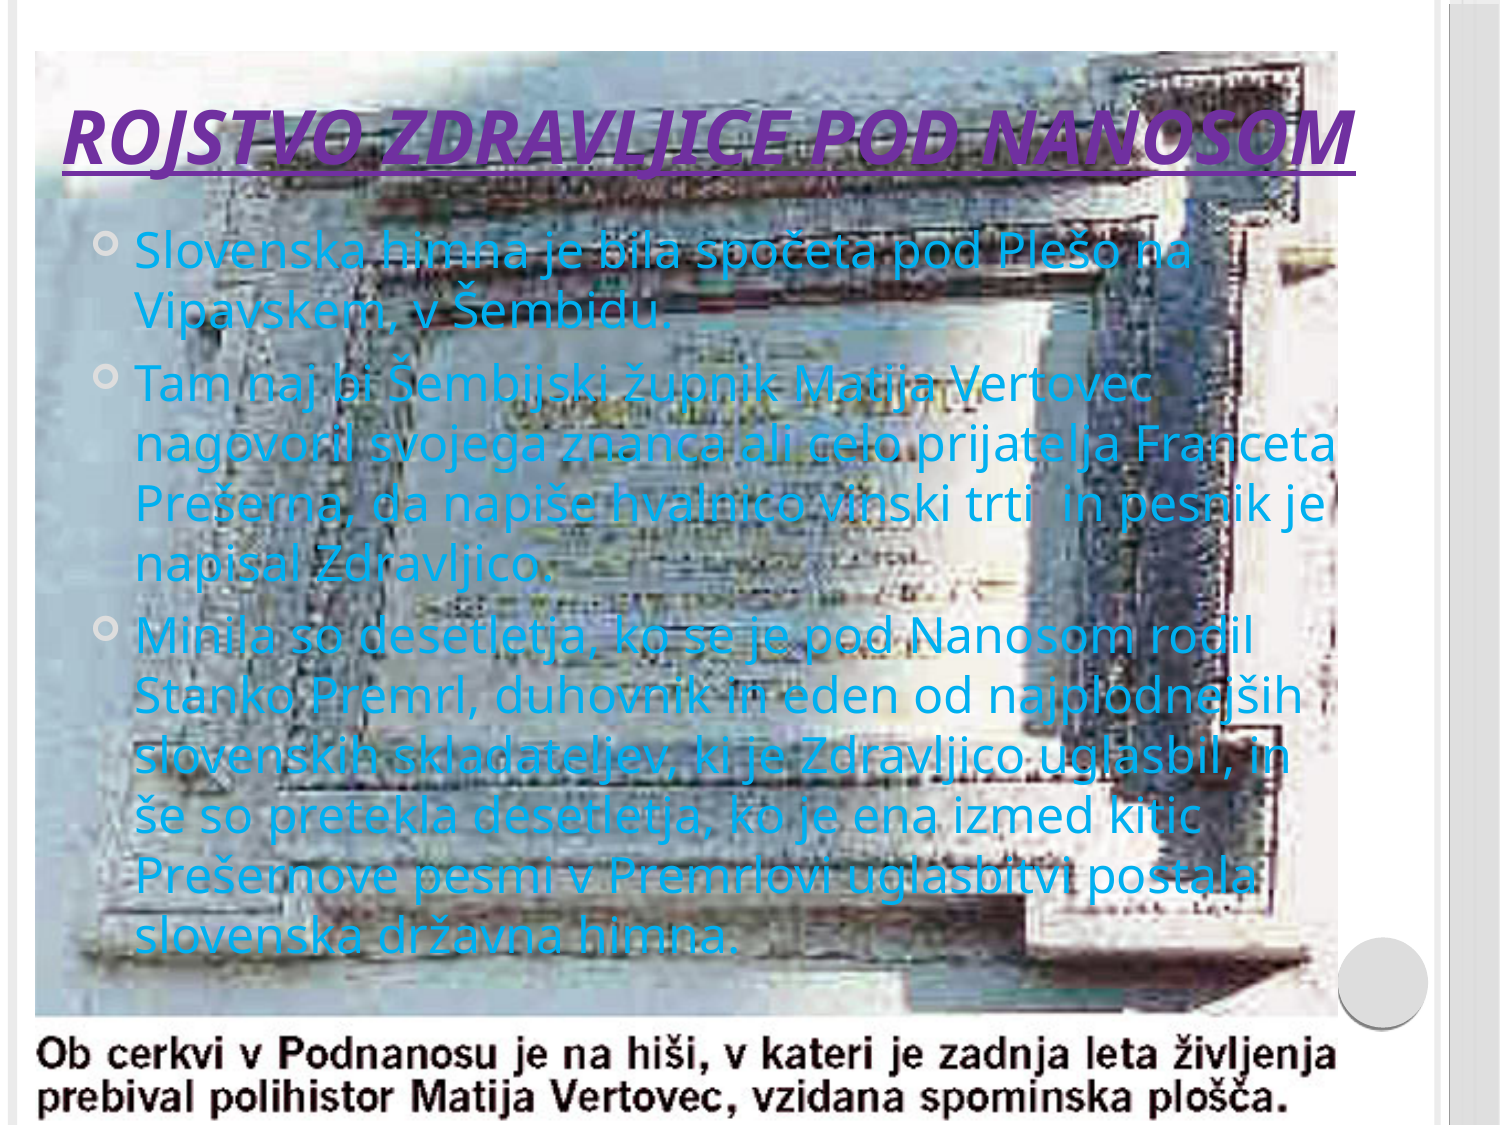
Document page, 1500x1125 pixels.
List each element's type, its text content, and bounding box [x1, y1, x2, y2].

list Slovenska himna je bila spočeta pod Plešo na Vipavskem, v Šembidu. Tam naj bi Šembijski župnik Matija Vertovec nagovoril svojega znanca ali celo prijatelja Franceta Prešerna, da napiše hvalnico vinski trti in pesnik je napisal Zdravljico. Minila so desetletja, ko se je pod Nanosom rodil Stanko Premrl, duhovnik in eden od najplodnejših slovenskih skladateljev, ki je Zdravljico uglasbil, in še so pretekla desetletja, ko je ena izmed kitic Prešernove pesmi v Premrlovi uglasbitvi postala slovenska državna himna. [75, 210, 1372, 1062]
title Rojstvo Zdravljice pod Nanosom [46, 0, 1442, 188]
picture [35, 51, 1338, 1125]
